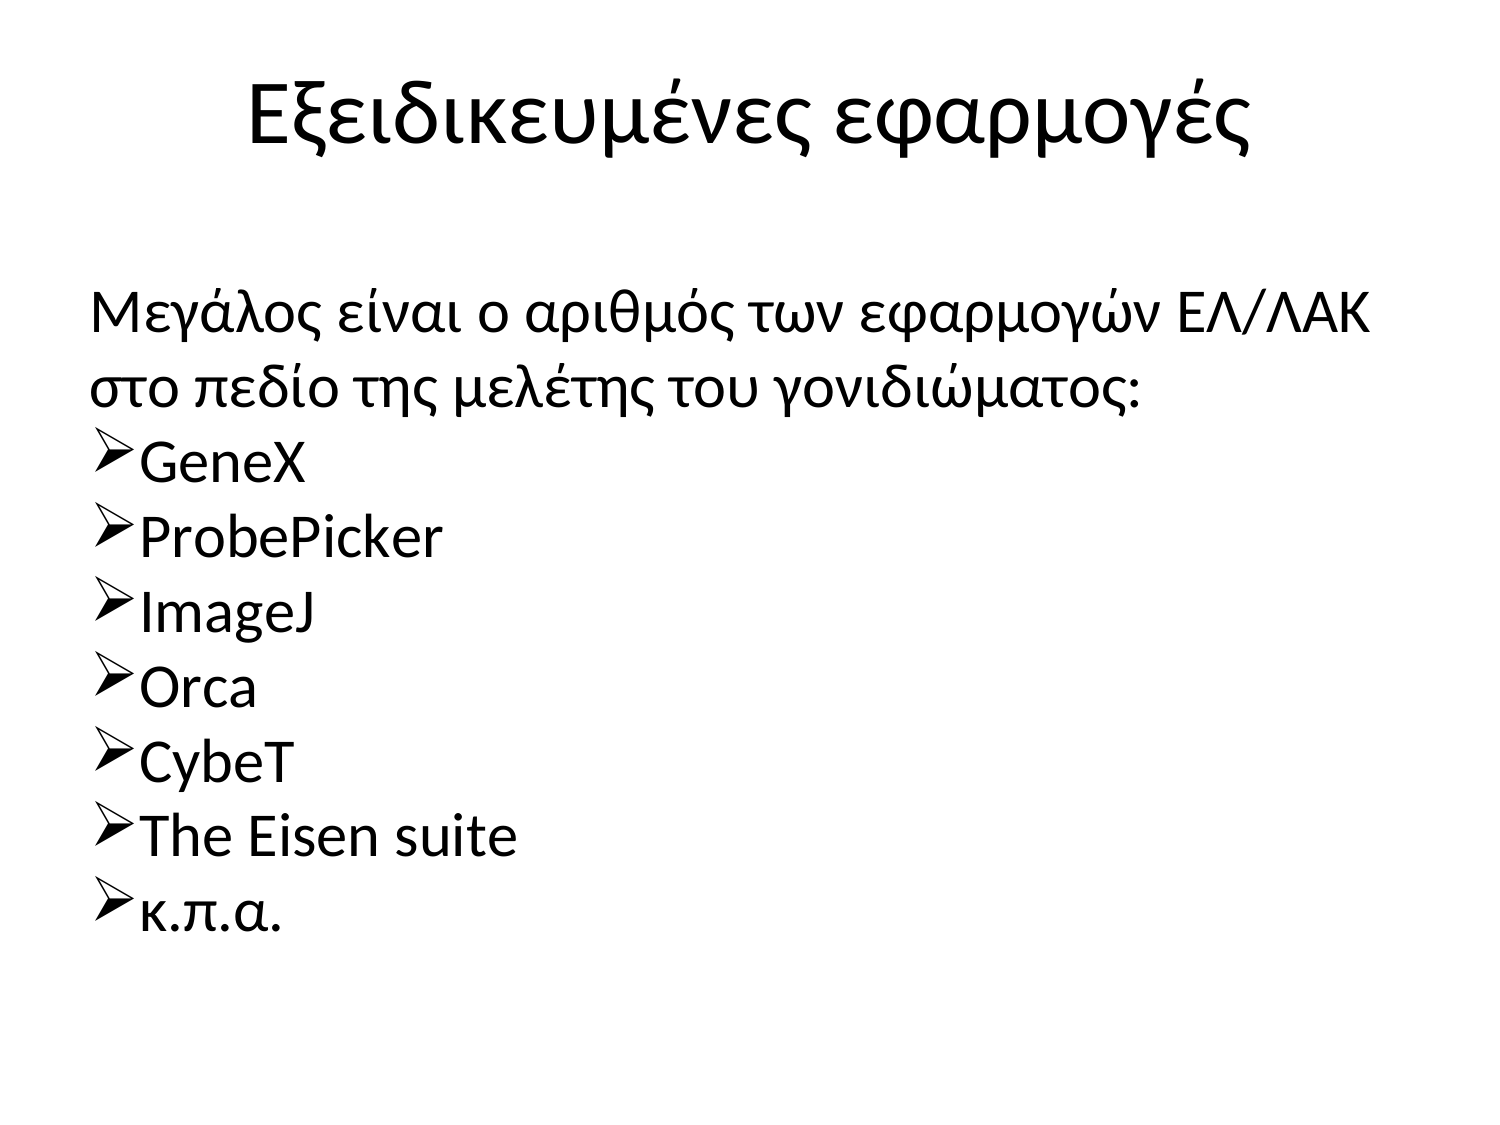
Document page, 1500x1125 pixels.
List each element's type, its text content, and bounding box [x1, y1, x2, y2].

text_box Μεγάλος είναι ο αριθμός των εφαρμογών ΕΛ/ΛΑΚ στο πεδίο της μελέτης του γονιδιώματος: GeneX ProbePicker ImageJ Orca CybeT The Eisen suite κ.π.α. [75, 262, 1426, 1005]
text_box Εξειδικευμένες εφαρμογές [75, 45, 1426, 233]
